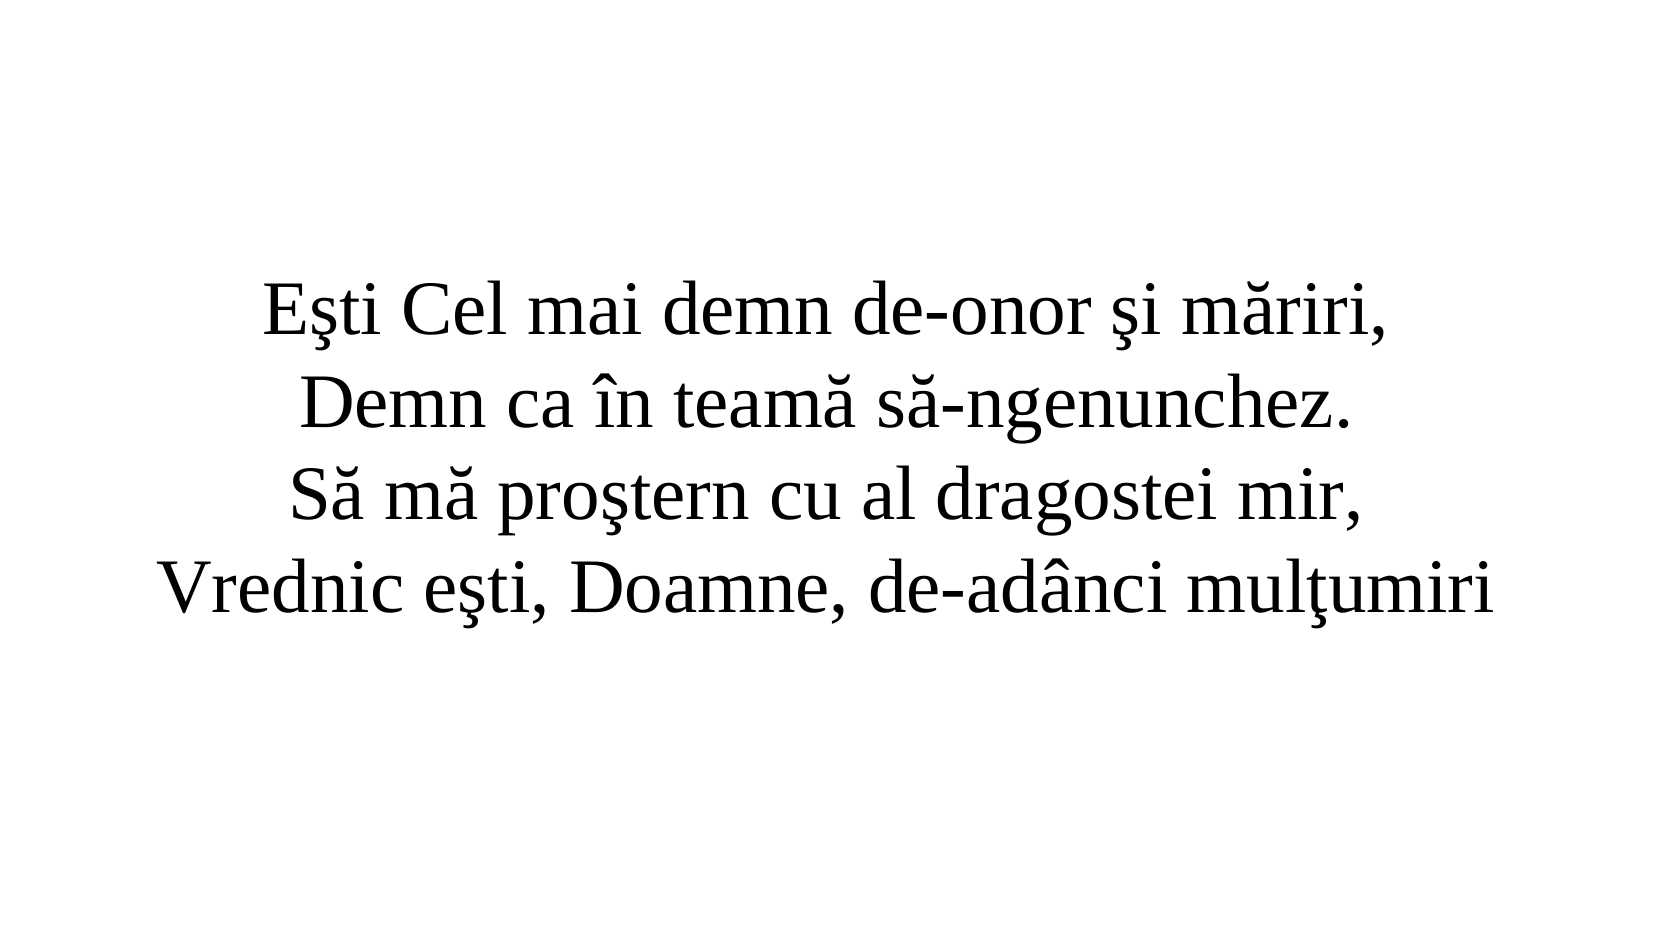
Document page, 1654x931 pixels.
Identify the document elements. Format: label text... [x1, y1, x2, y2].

subtitle Eşti Cel mai demn de-onor şi măriri, Demn ca în teamă să-ngenunchez. Să mă proştern cu al dragostei mir, Vrednic eşti, Doamne, de-adânci mulţumiri [0, 250, 1654, 671]
